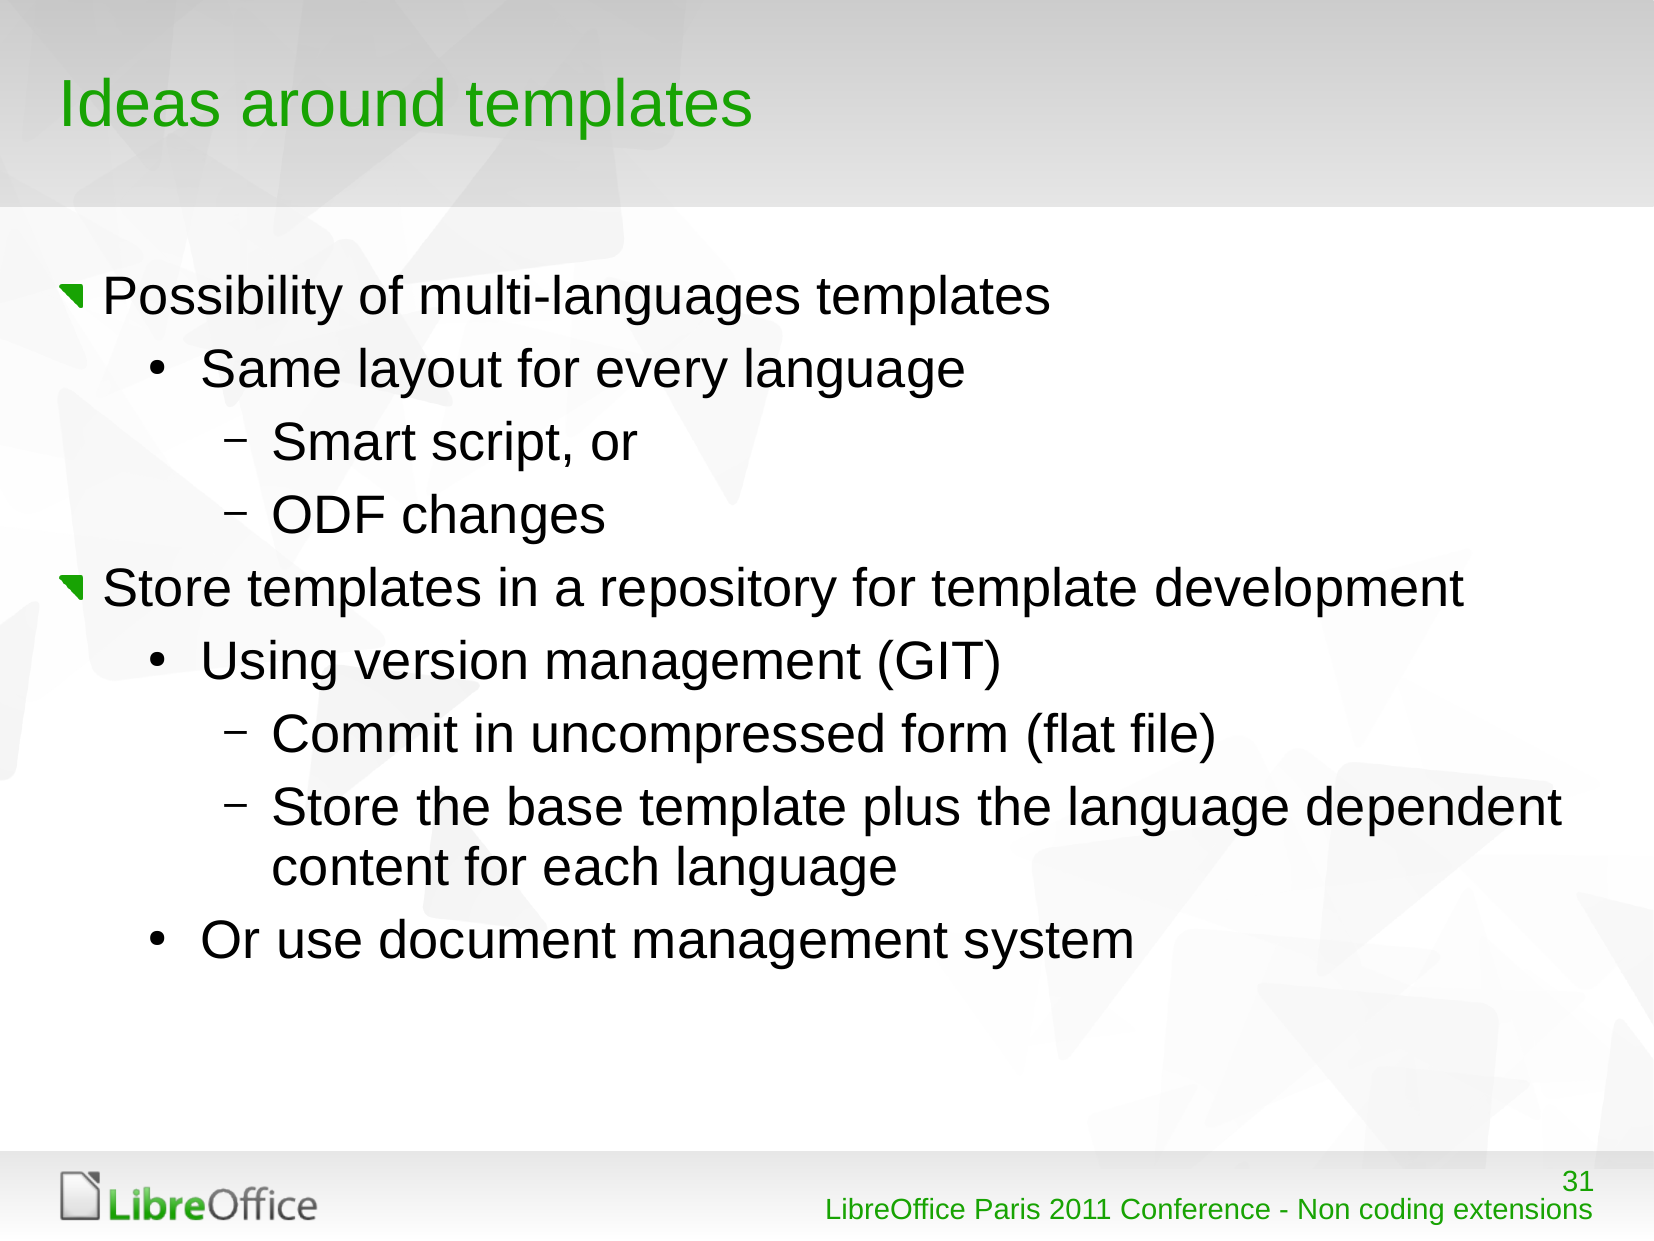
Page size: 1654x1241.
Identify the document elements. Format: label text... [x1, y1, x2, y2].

list Possibility of multi-languages templates Same layout for every language Smart script, or ODF changes Store templates in a repository for template development Using version management (GIT) Commit in uncompressed form (flat file) Store the base template plus the language dependent content for each language Or use document management system [59, 265, 1595, 1070]
title Ideas around templates [59, 29, 1595, 178]
picture [0, 0, 783, 931]
picture [41, 1152, 337, 1240]
picture [915, 548, 1654, 1169]
